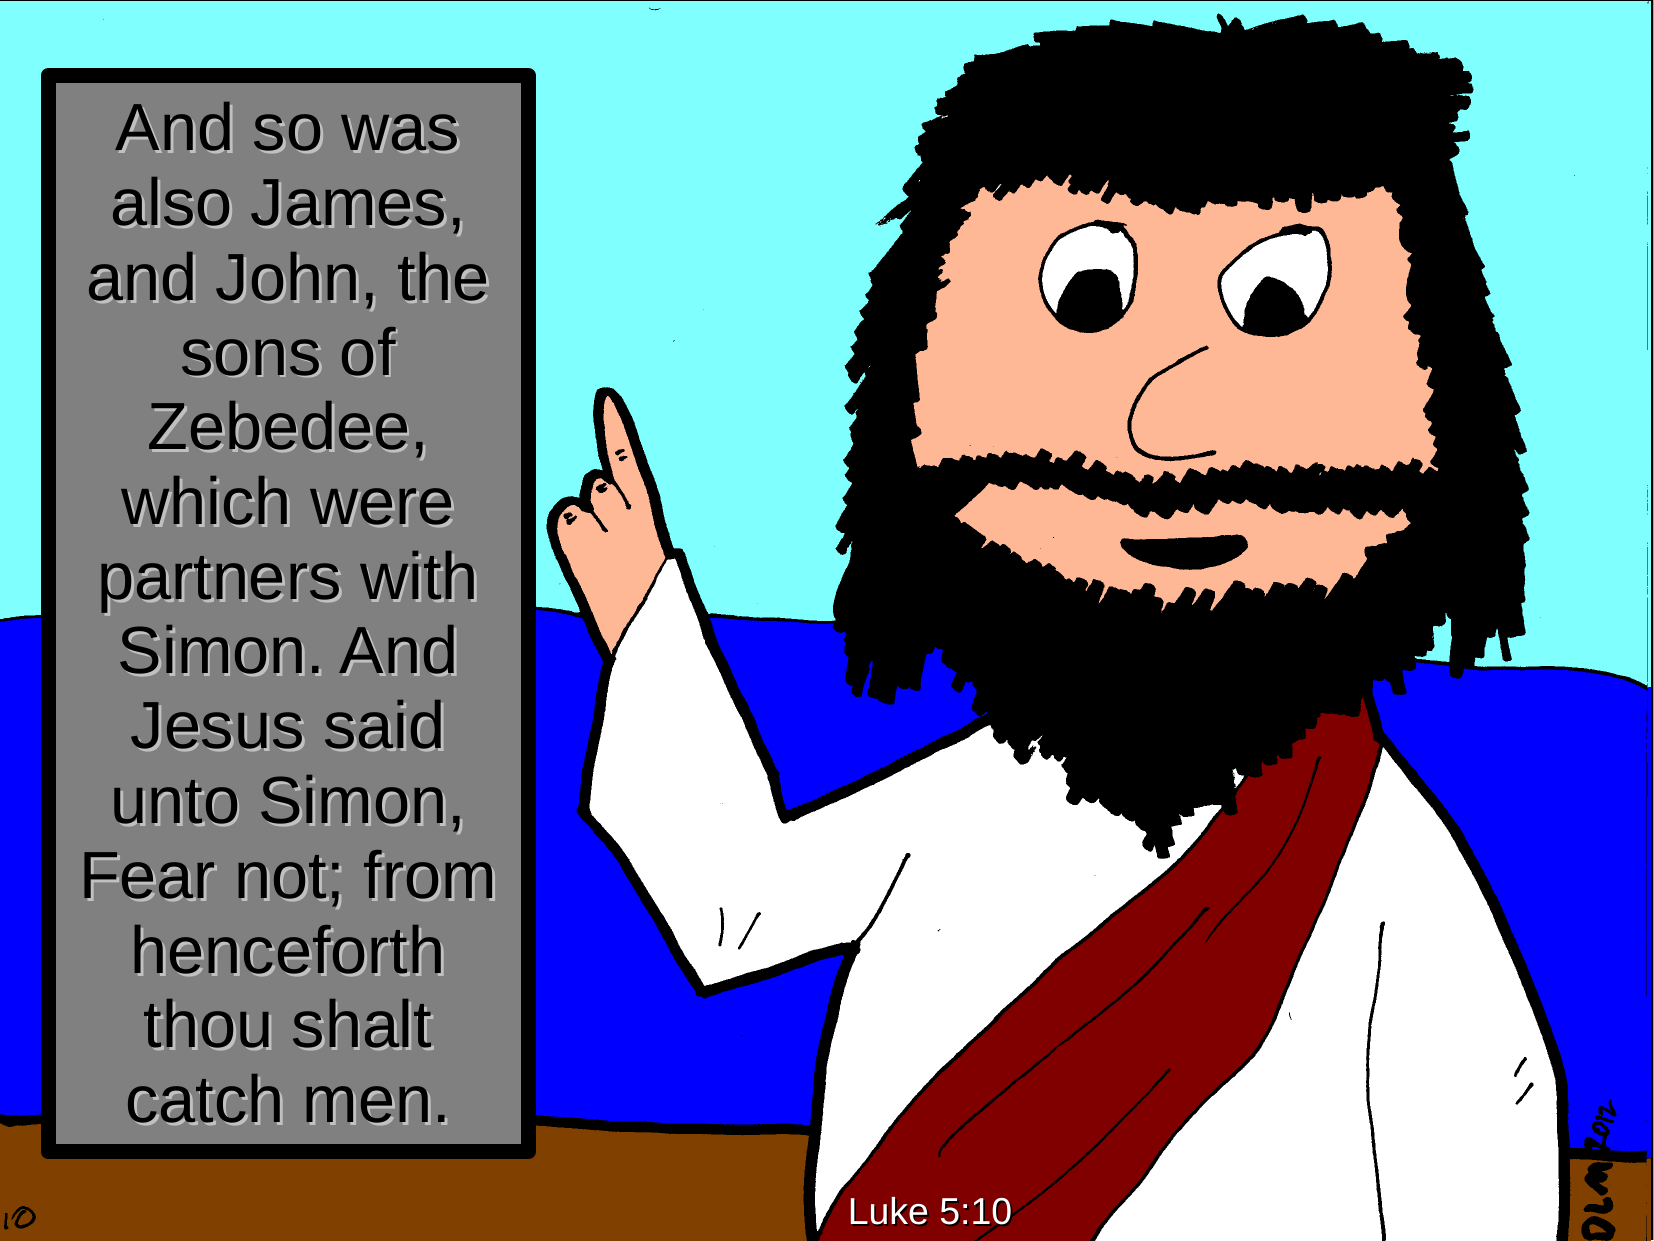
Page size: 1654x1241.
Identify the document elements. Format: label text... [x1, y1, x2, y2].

text_box Luke 5:10 [210, 1183, 1651, 1241]
picture [0, 1, 1651, 1241]
text_box And so was also James, and John, the sons of Zebedee, which were partners with Simon. And Jesus said unto Simon, Fear not; from henceforth thou shalt catch men. [48, 75, 529, 1152]
